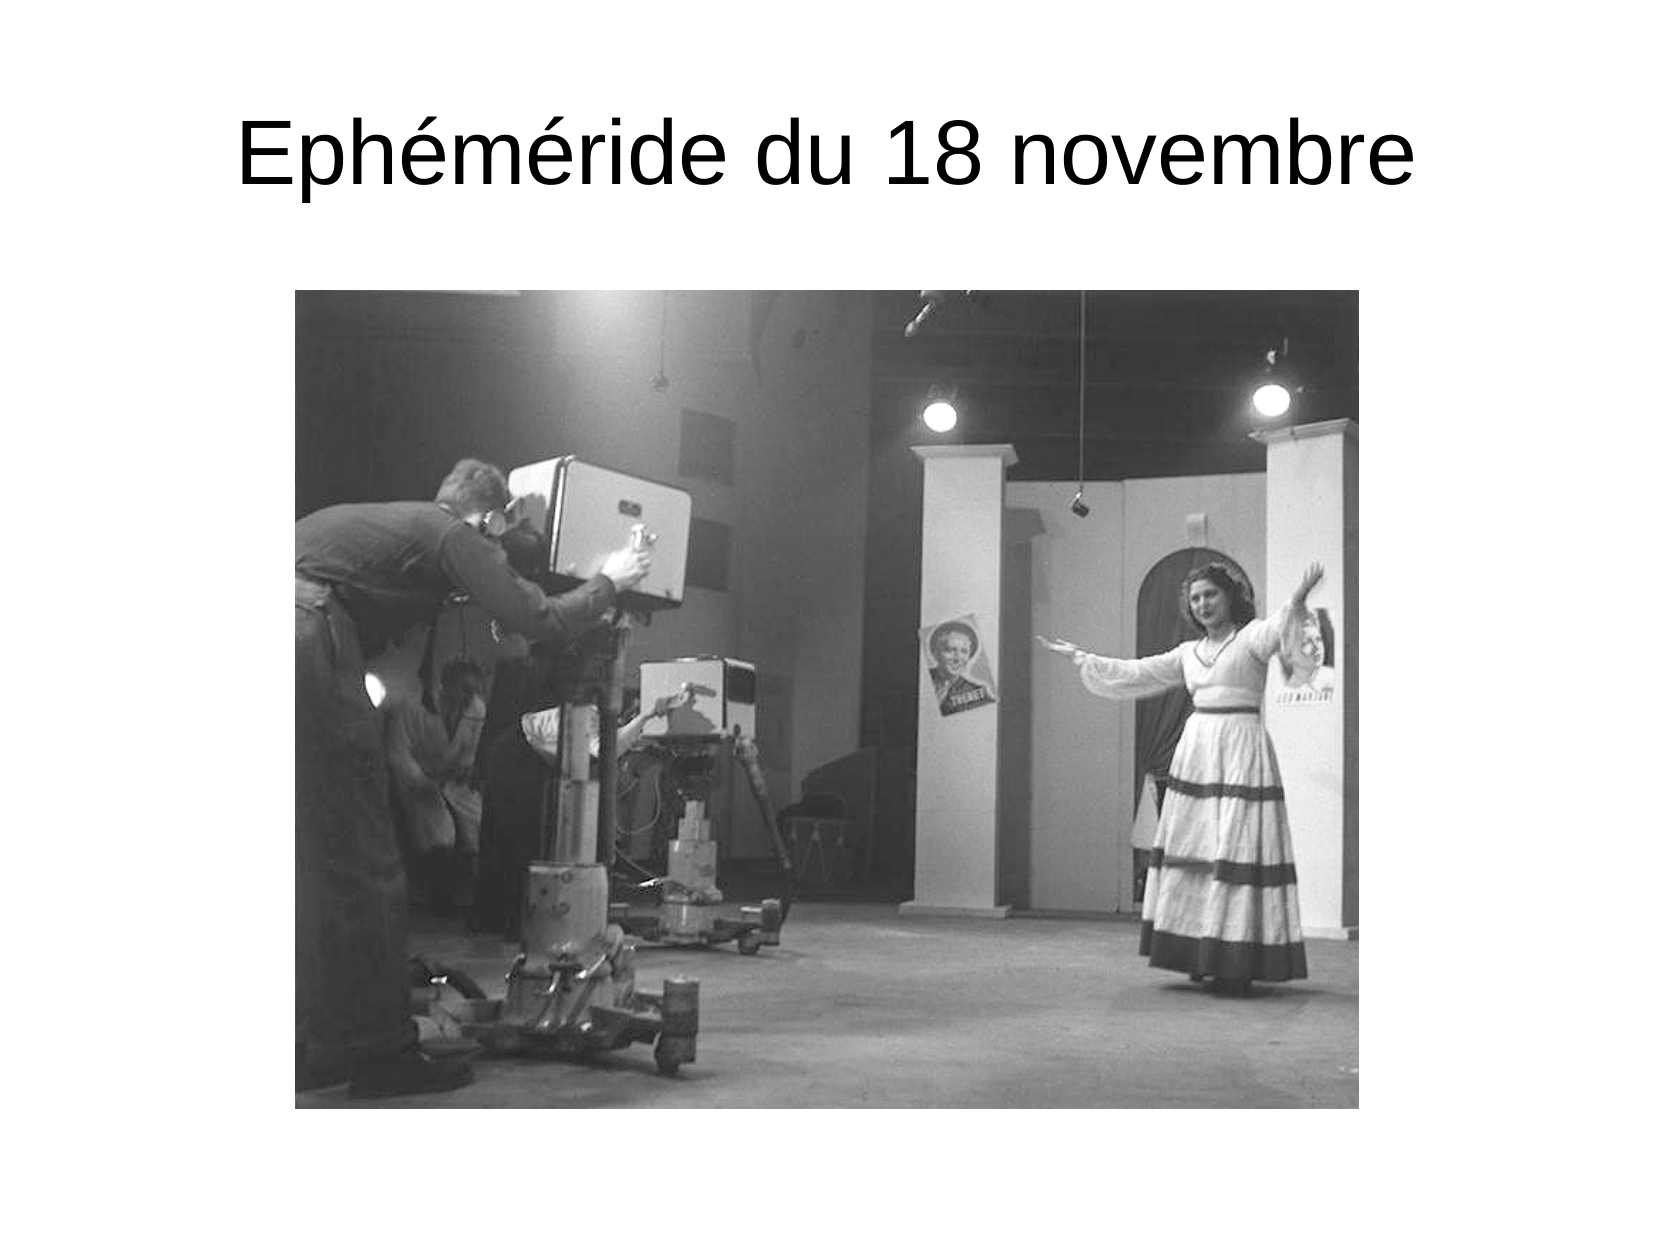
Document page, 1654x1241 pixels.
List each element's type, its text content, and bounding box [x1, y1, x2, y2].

picture [295, 290, 1359, 1109]
title Ephéméride du 18 novembre [82, 49, 1571, 257]
